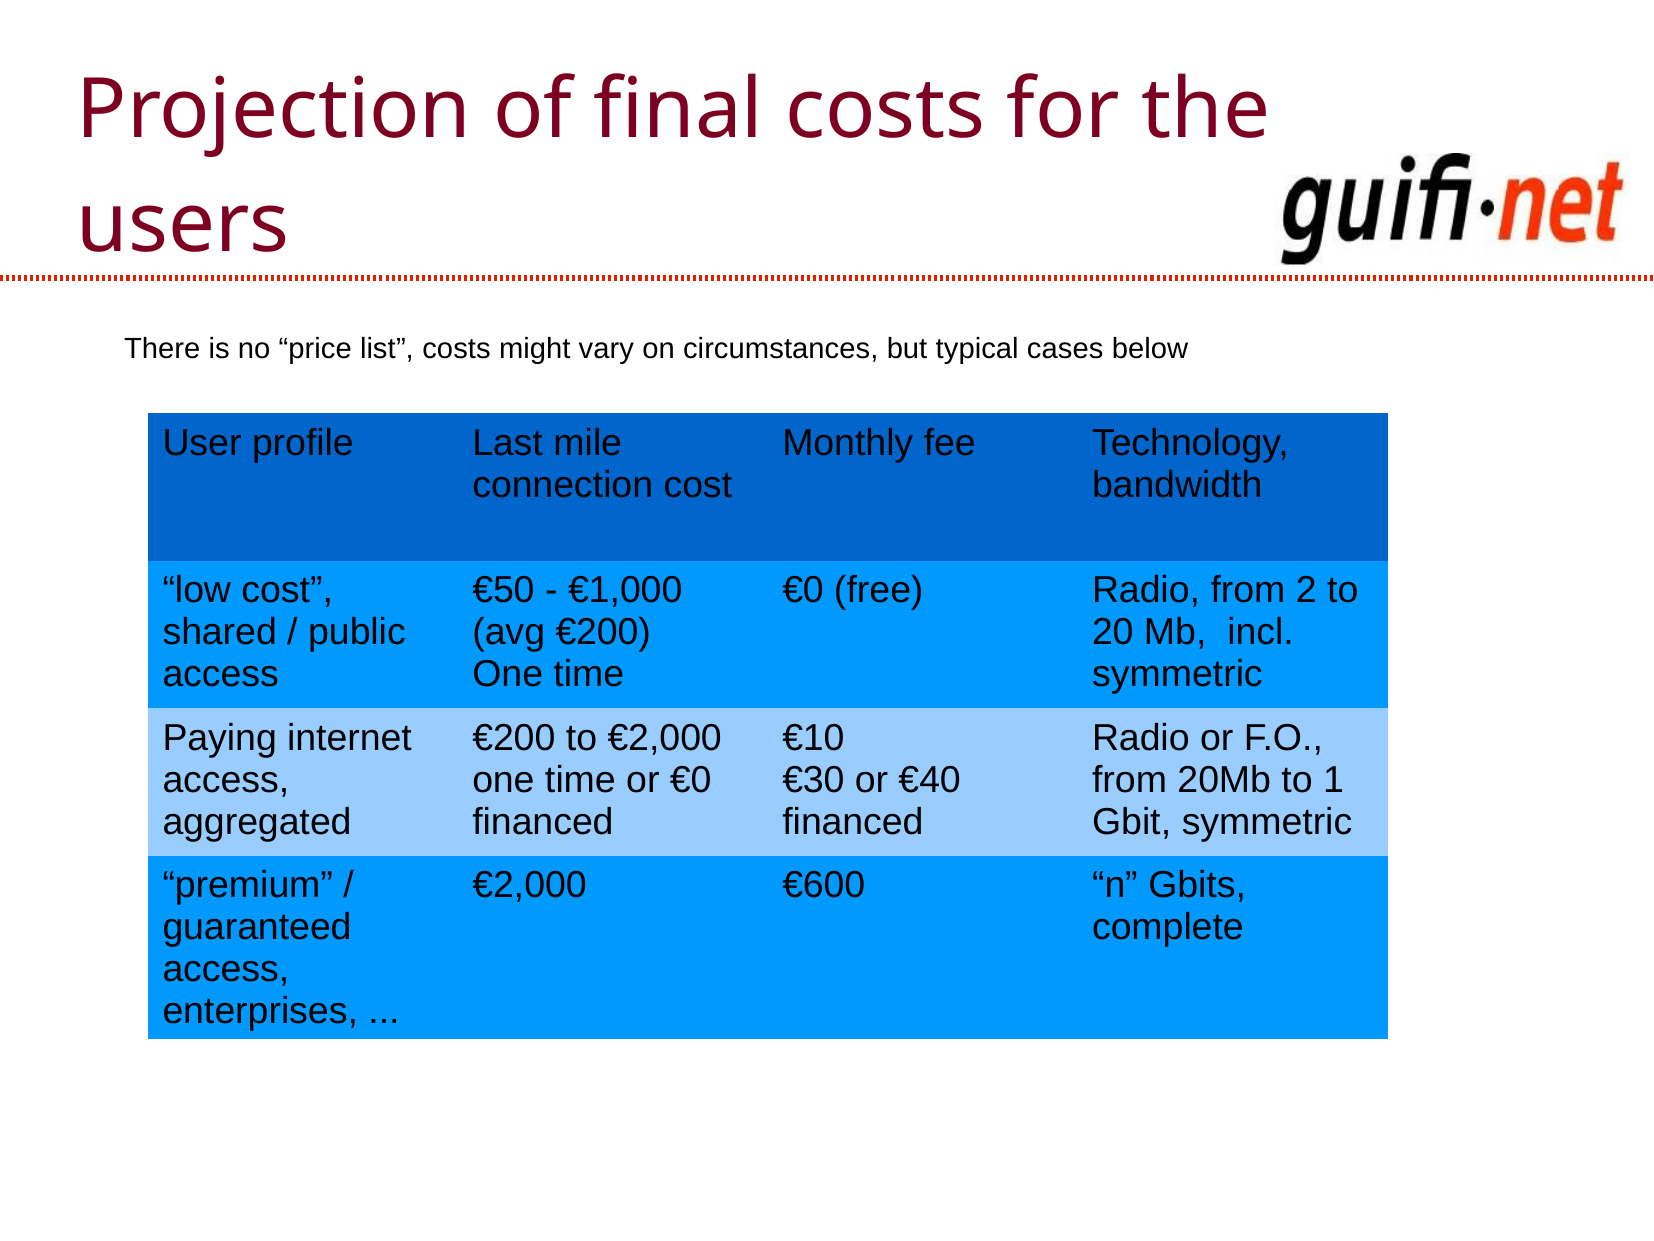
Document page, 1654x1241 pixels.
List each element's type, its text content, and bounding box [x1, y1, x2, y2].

table_cell €10 €30 or €40 financed [767, 708, 1077, 856]
table_cell €600 [767, 856, 1077, 1039]
table_cell Radio or F.O., from 20Mb to 1 Gbit, symmetric [1077, 708, 1388, 856]
table_cell “n” Gbits, complete [1077, 856, 1388, 1039]
picture [1300, 153, 1630, 266]
table_header Technology, bandwidth [1077, 413, 1388, 561]
table_cell €2,000 [458, 856, 767, 1039]
table_cell €0 (free) [767, 561, 1077, 708]
table_header Monthly fee [767, 413, 1077, 561]
table_cell Paying internet access, aggregated [148, 708, 458, 856]
table_cell “low cost”, shared / public access [148, 561, 458, 708]
table_cell “premium” / guaranteed access, enterprises, ... [148, 856, 458, 1039]
table_header Last mile connection cost [458, 413, 767, 561]
table_cell Radio, from 2 to 20 Mb, incl. symmetric [1077, 561, 1388, 708]
text_box There is no “price list”, costs might vary on circumstances, but typical cases below [109, 324, 1205, 373]
table_header User profile [148, 413, 458, 561]
table_cell €50 - €1,000 (avg €200) One time [458, 561, 767, 708]
table_cell €200 to €2,000 one time or €0 financed [458, 708, 767, 856]
title Projection of final costs for the users [76, 58, 1300, 267]
